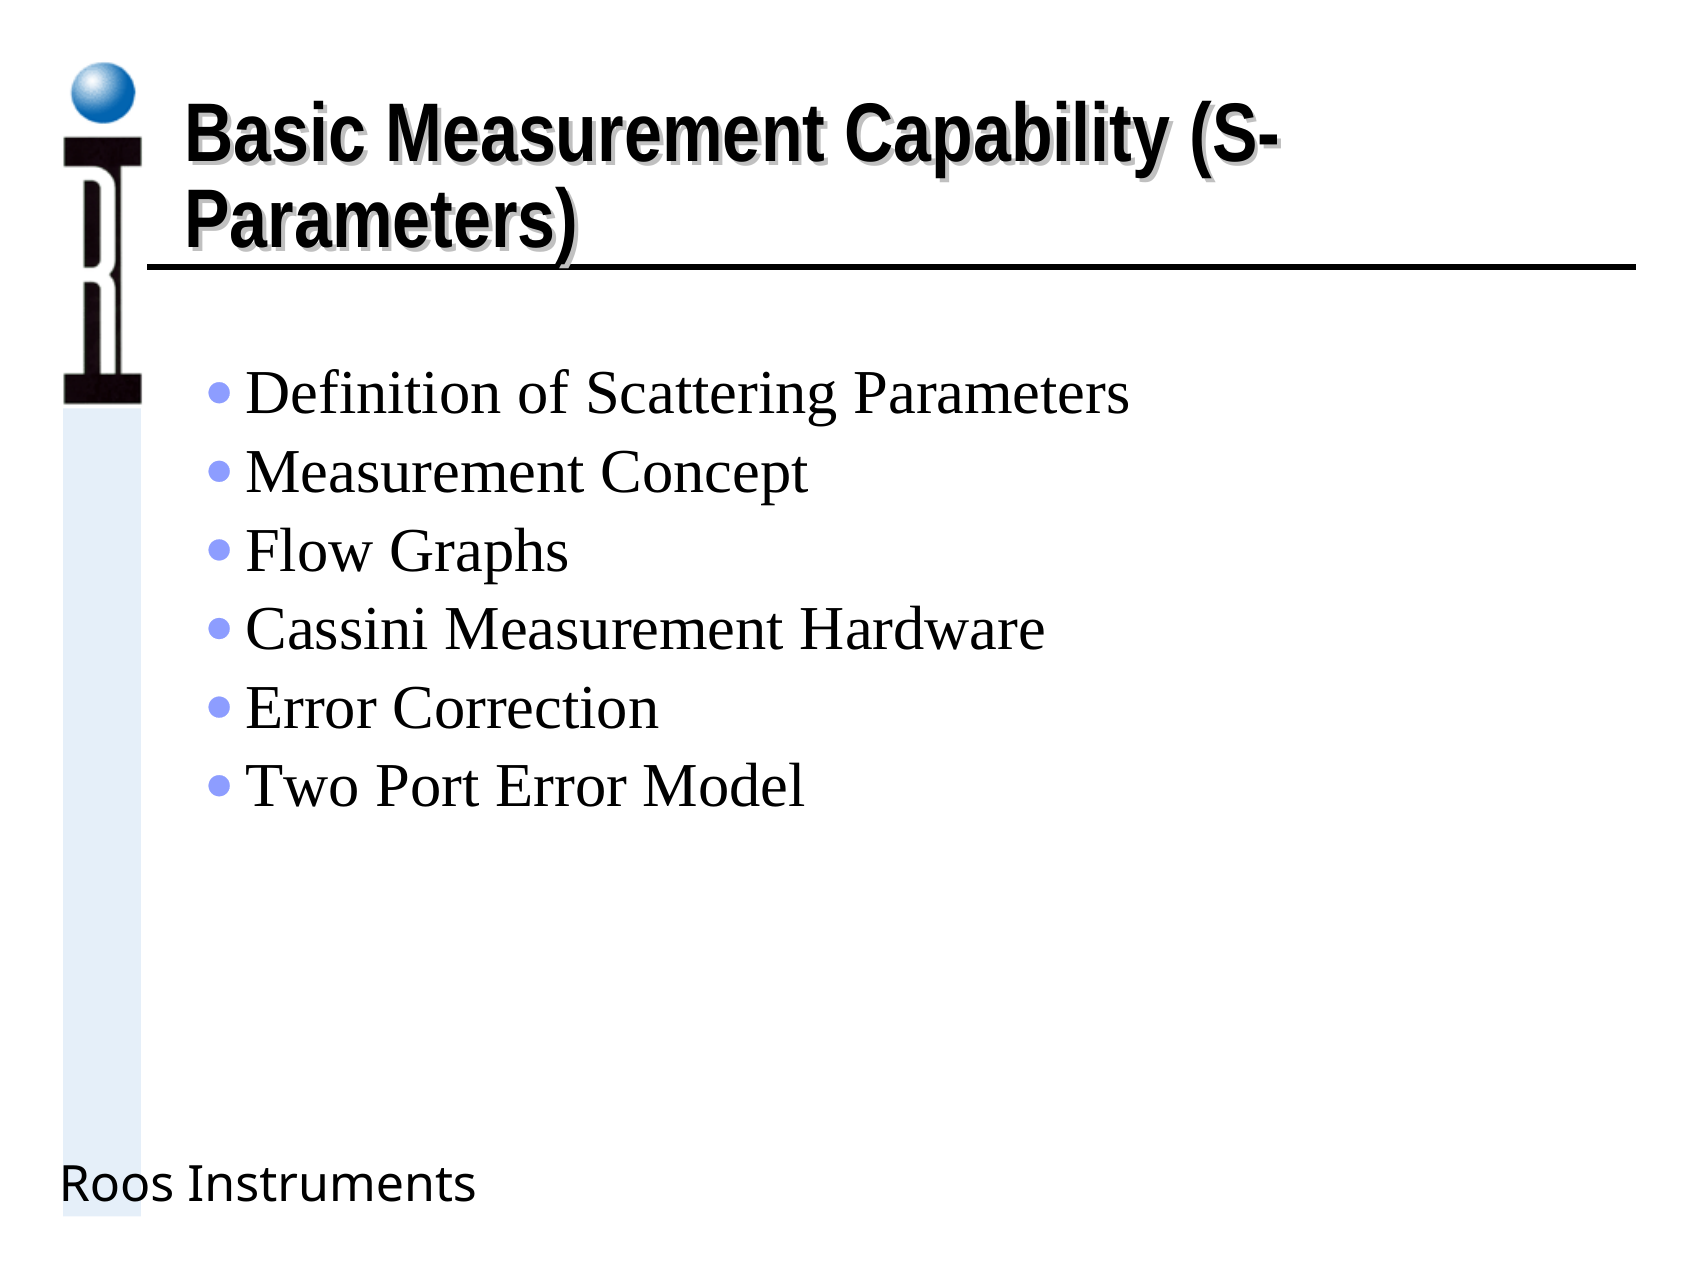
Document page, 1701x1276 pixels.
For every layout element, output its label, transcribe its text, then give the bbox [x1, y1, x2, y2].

text_box Definition of Scattering Parameters Measurement Concept Flow Graphs Cassini Measurement Hardware Error Correction Two Port Error Model [192, 358, 1550, 909]
picture [59, 58, 147, 411]
text_box Basic Measurement Capability (S-Parameters) [184, 92, 1539, 280]
